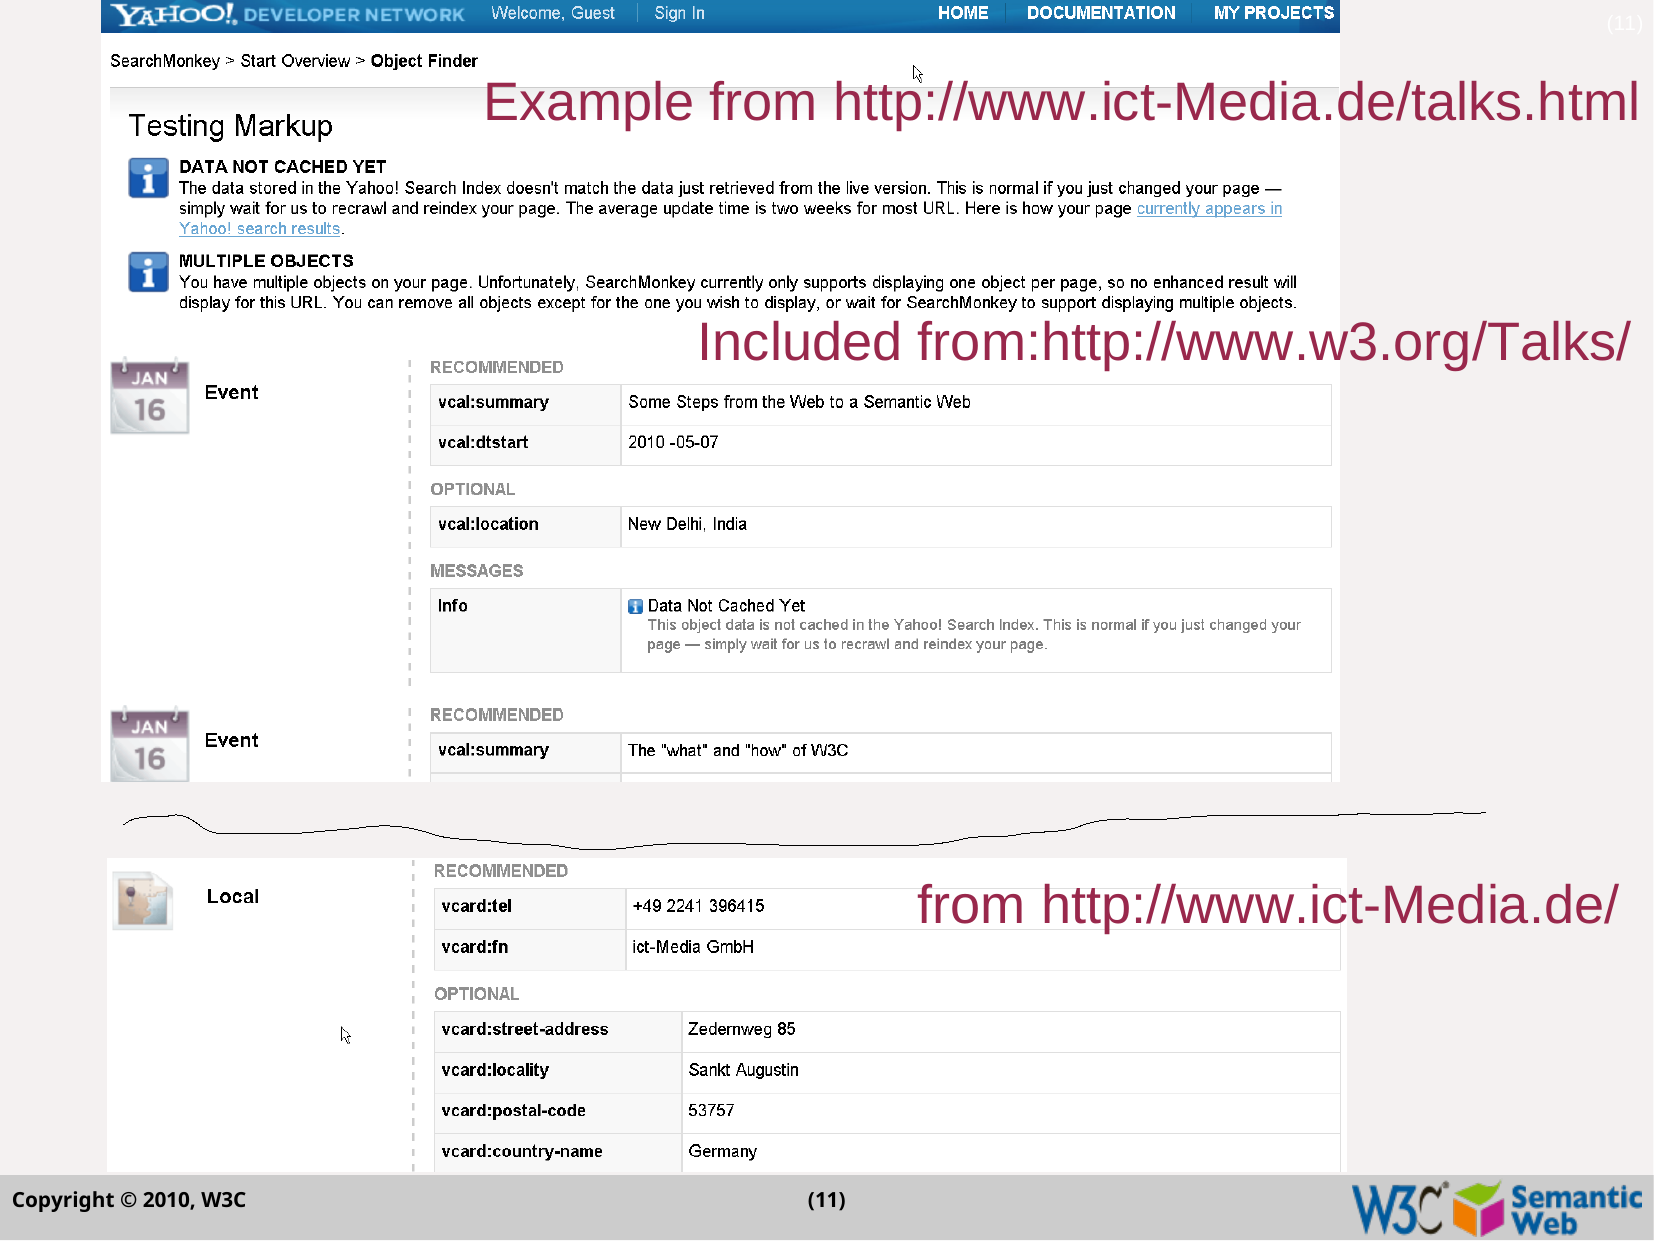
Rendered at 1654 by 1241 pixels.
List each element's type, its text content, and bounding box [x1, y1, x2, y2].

text_box from http://www.ict-Media.de/ [903, 871, 1654, 948]
picture [1352, 1178, 1642, 1237]
text_box Included from:http://www.w3.org/Talks/ [682, 308, 1654, 384]
picture [101, 0, 1340, 782]
picture [107, 858, 1347, 1172]
text_box Example from http://www.ict-Media.de/talks.html [468, 68, 1654, 144]
